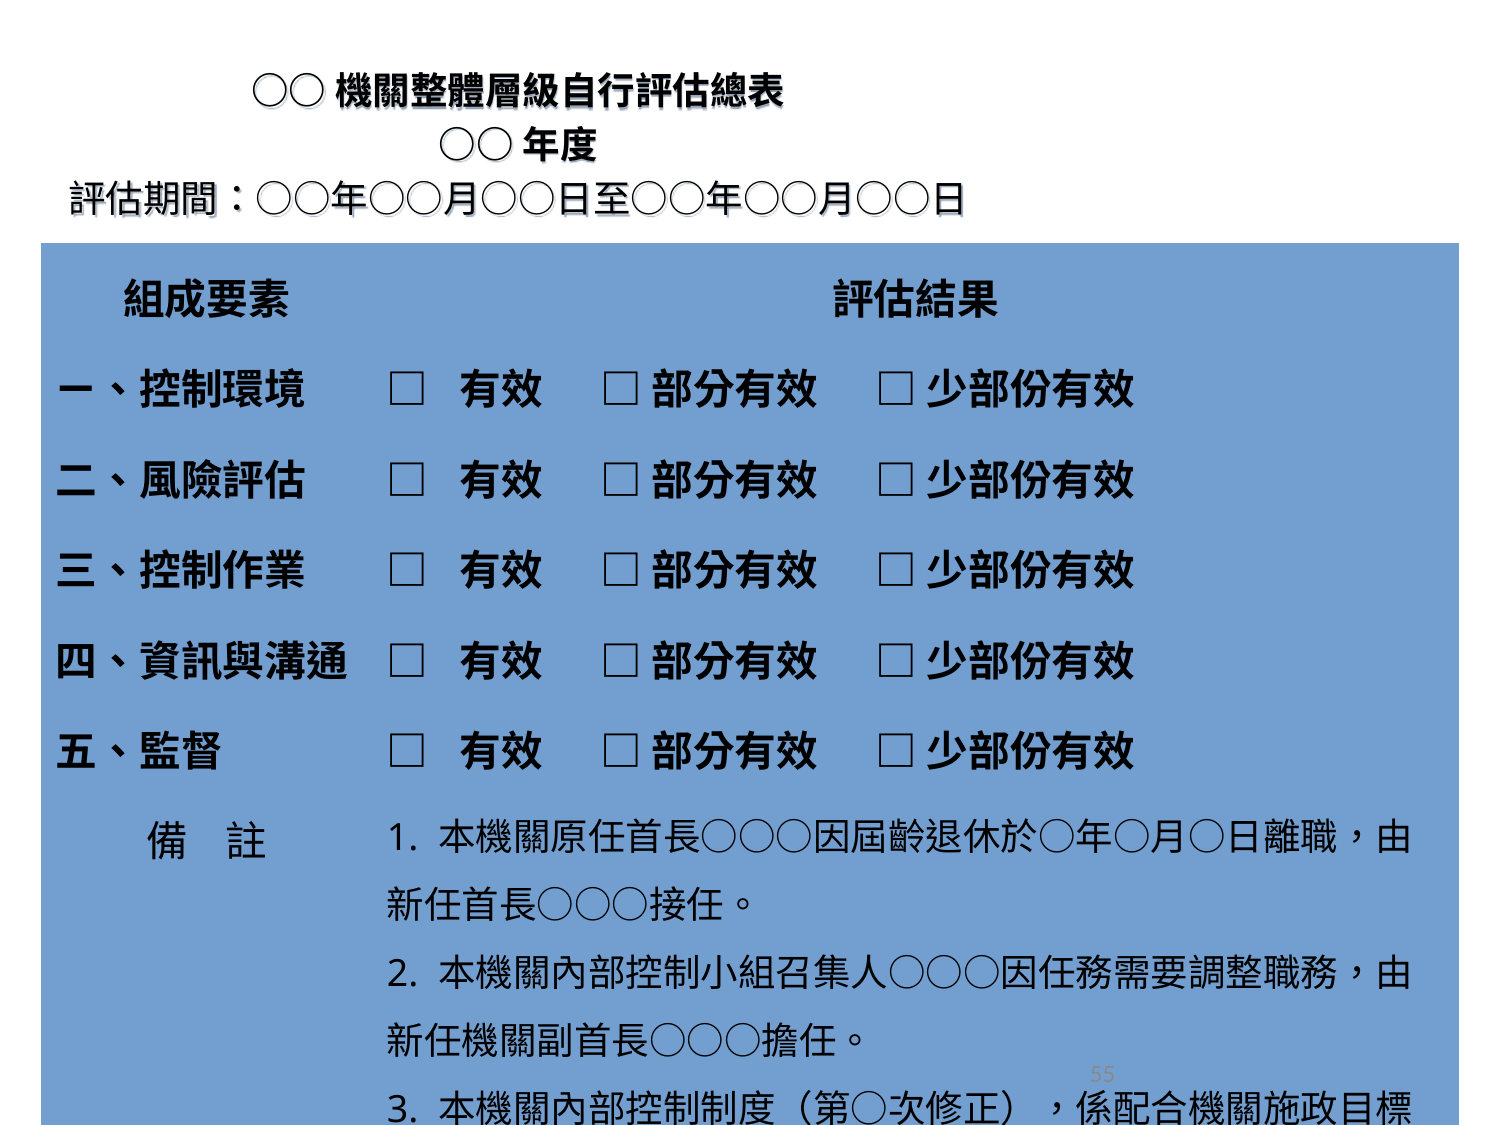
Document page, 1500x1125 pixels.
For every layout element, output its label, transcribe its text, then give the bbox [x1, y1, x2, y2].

text_box ○○機關整體層級自行評估總表 ○○年度 評估期間：○○年○○月○○日至○○年○○月○○日 [53, 51, 1447, 228]
table_cell □ 有效 □ 部分有效 □ 少部份有效 [372, 515, 1459, 605]
table_cell 備 註 [41, 786, 372, 1125]
table_cell 1. 本機關原任首長○○○因屆齡退休於○年○月○日離職，由新任首長○○○接任。 2. 本機關內部控制小組召集人○○○因任務需要調整職務，由新任機關副首長○○○擔任。 3. 本機關內部控制制度（第○次修正），係配合機關施政目標（組織規程調整或法令變革等），於○年○月○日修訂。 4. …… [372, 786, 1459, 1125]
table_cell 四、資訊與溝通 [41, 605, 372, 696]
table_cell □ 有效 □ 部分有效 □ 少部份有效 [372, 424, 1459, 515]
table_cell □ 有效 □ 部分有效 □ 少部份有效 [372, 696, 1459, 786]
table_cell □ 有效 □ 部分有效 □ 少部份有效 [372, 334, 1459, 424]
table_header 評估結果 [372, 243, 1459, 334]
text_box 55 [1074, 1042, 1426, 1103]
table_cell 三、控制作業 [41, 515, 372, 605]
table_cell 五、監督 [41, 696, 372, 786]
table_cell ㄧ、控制環境 [41, 334, 372, 424]
table_cell □ 有效 □ 部分有效 □ 少部份有效 [372, 605, 1459, 696]
table_cell 二、風險評估 [41, 424, 372, 515]
table_header 組成要素 [41, 243, 372, 334]
